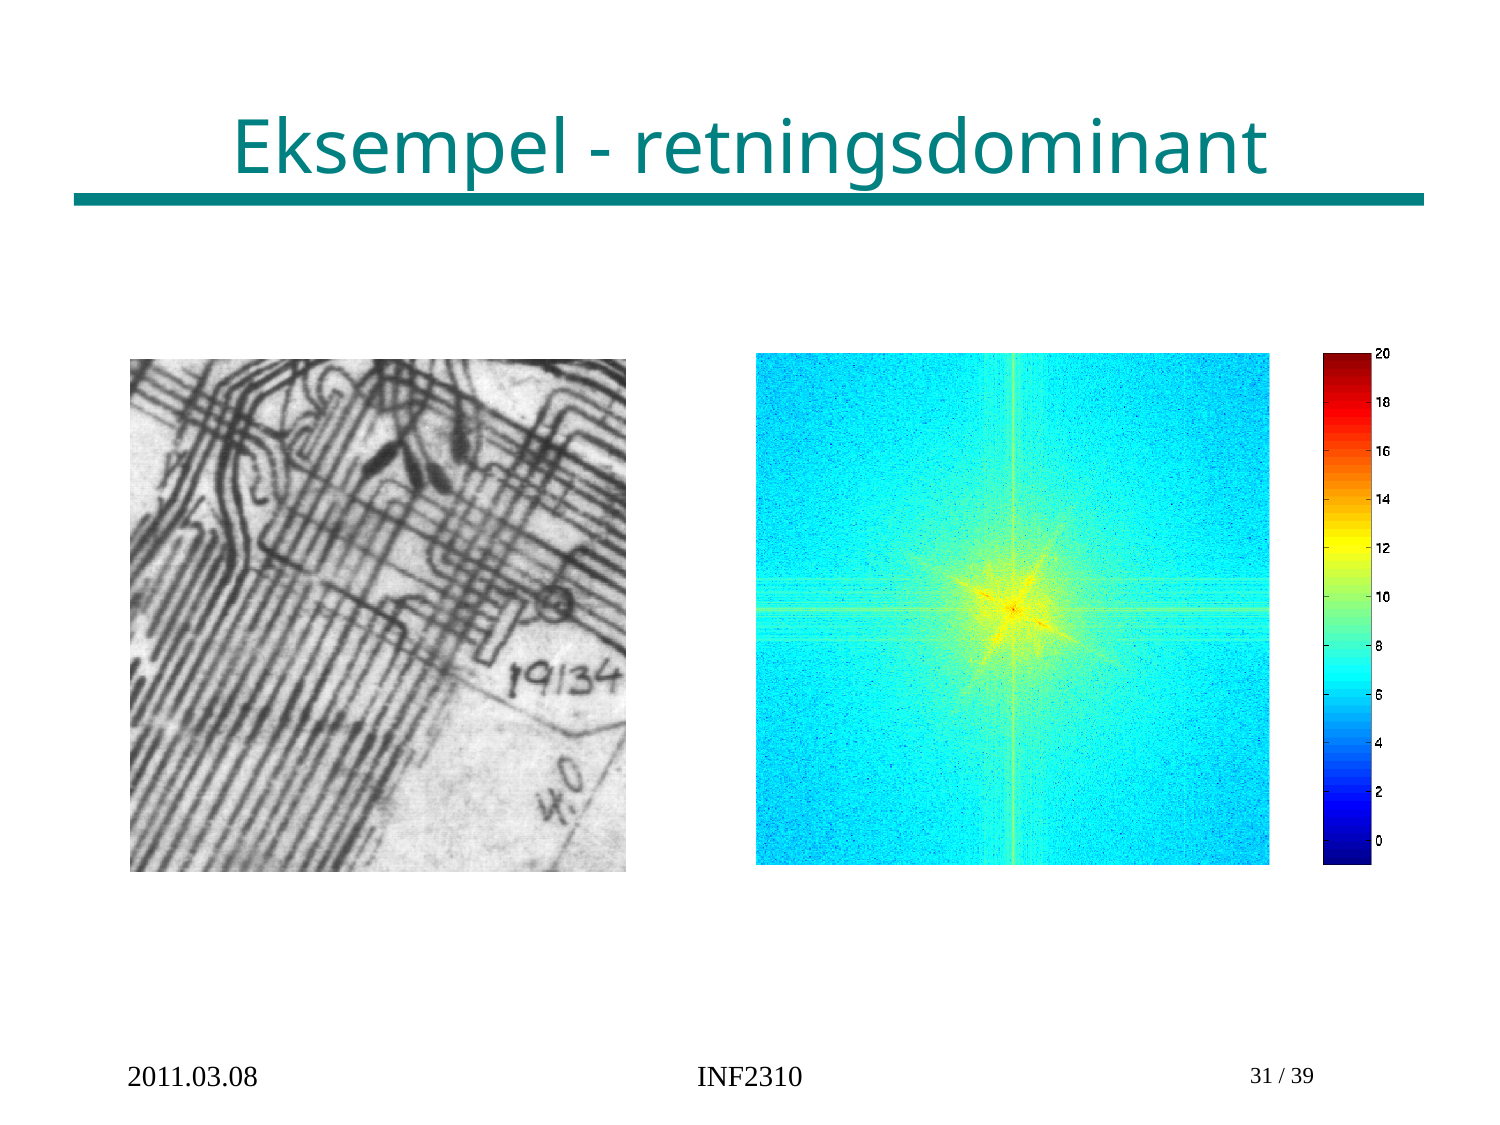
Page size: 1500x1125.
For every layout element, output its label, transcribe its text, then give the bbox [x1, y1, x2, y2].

picture [0, 305, 1464, 941]
title Eksempel - retningsdominant [112, 62, 1388, 226]
text_box INF2310 [512, 1049, 988, 1101]
